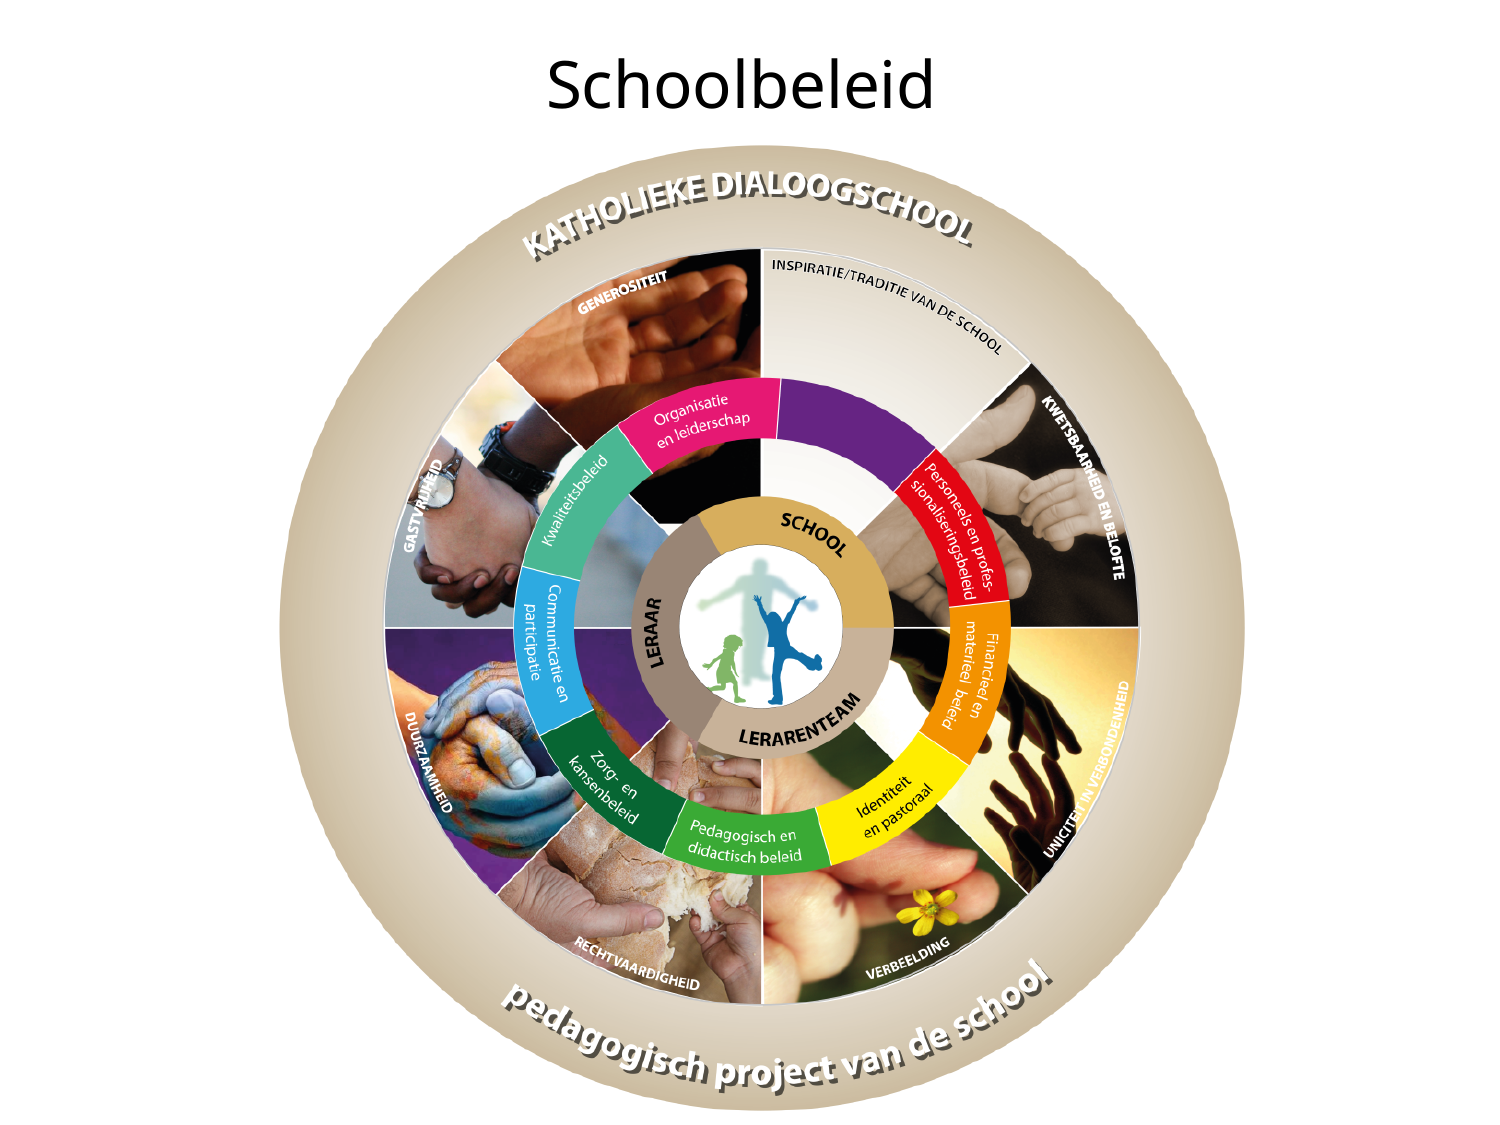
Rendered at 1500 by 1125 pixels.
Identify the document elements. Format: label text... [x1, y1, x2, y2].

title Schoolbeleid [75, 30, 1426, 135]
picture [230, 137, 1324, 1125]
